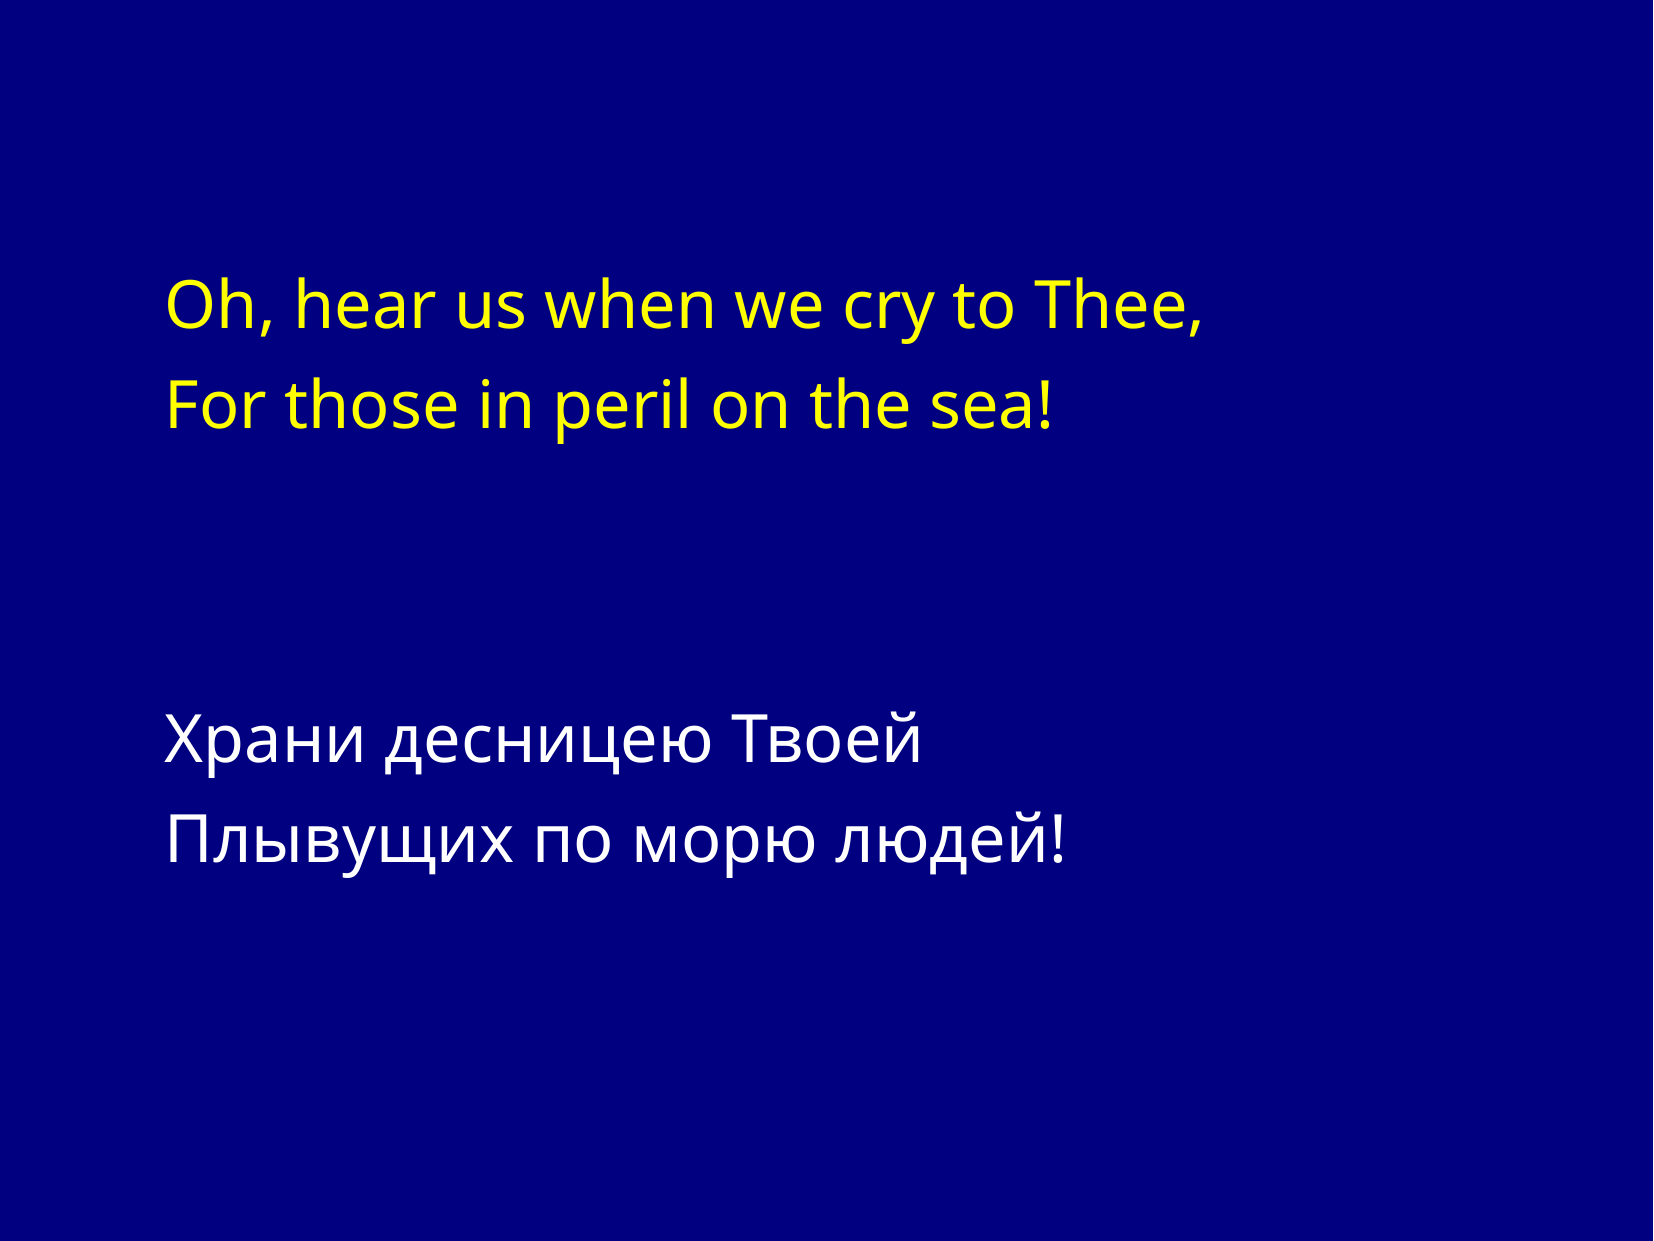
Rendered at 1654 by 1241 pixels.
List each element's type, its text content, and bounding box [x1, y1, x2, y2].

text_box Храни десницею Твоей Плывущих по морю людей! [37, 675, 1576, 1163]
text_box Oh, hear us when we cry to Thee, For those in peril on the sea! [37, 150, 1651, 638]
